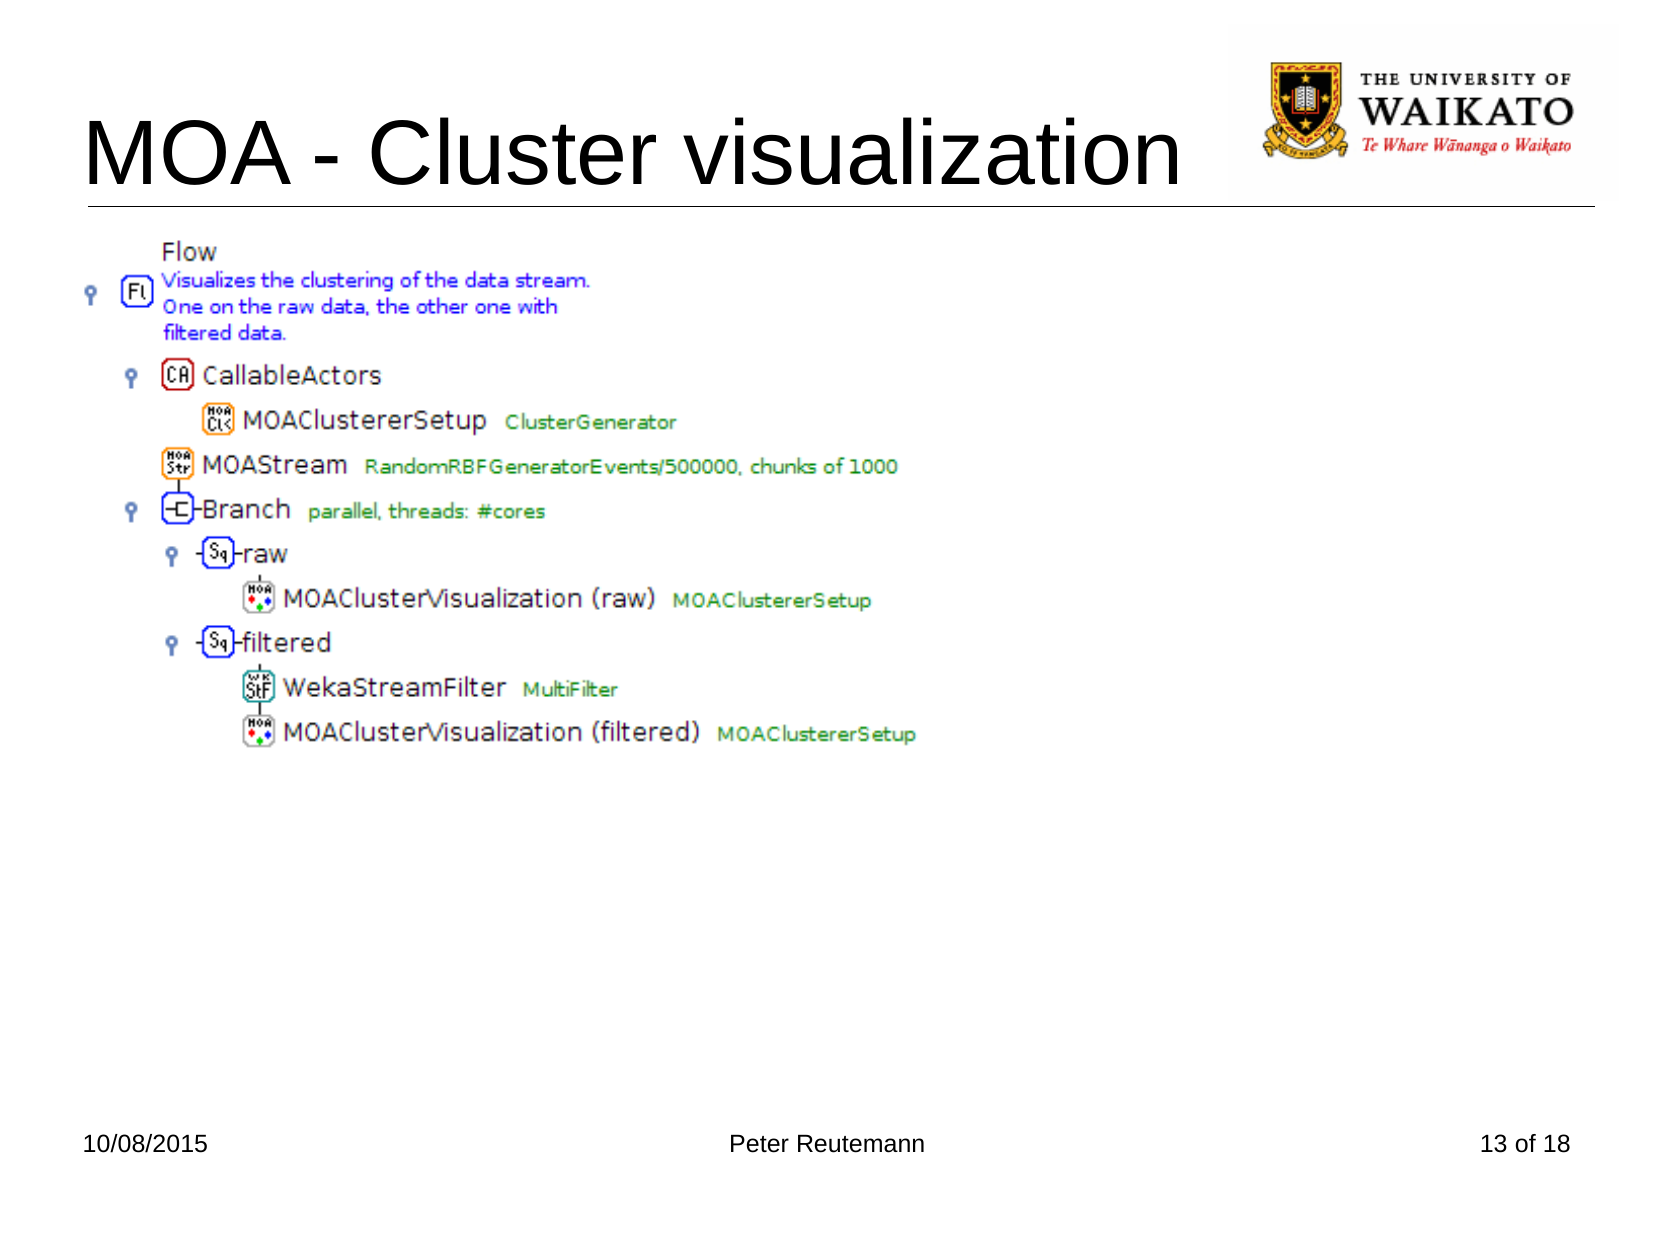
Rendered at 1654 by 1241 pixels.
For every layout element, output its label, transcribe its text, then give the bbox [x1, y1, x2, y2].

picture [1228, 24, 1619, 201]
picture [75, 231, 1182, 857]
title MOA - Cluster visualization [82, 49, 1571, 257]
